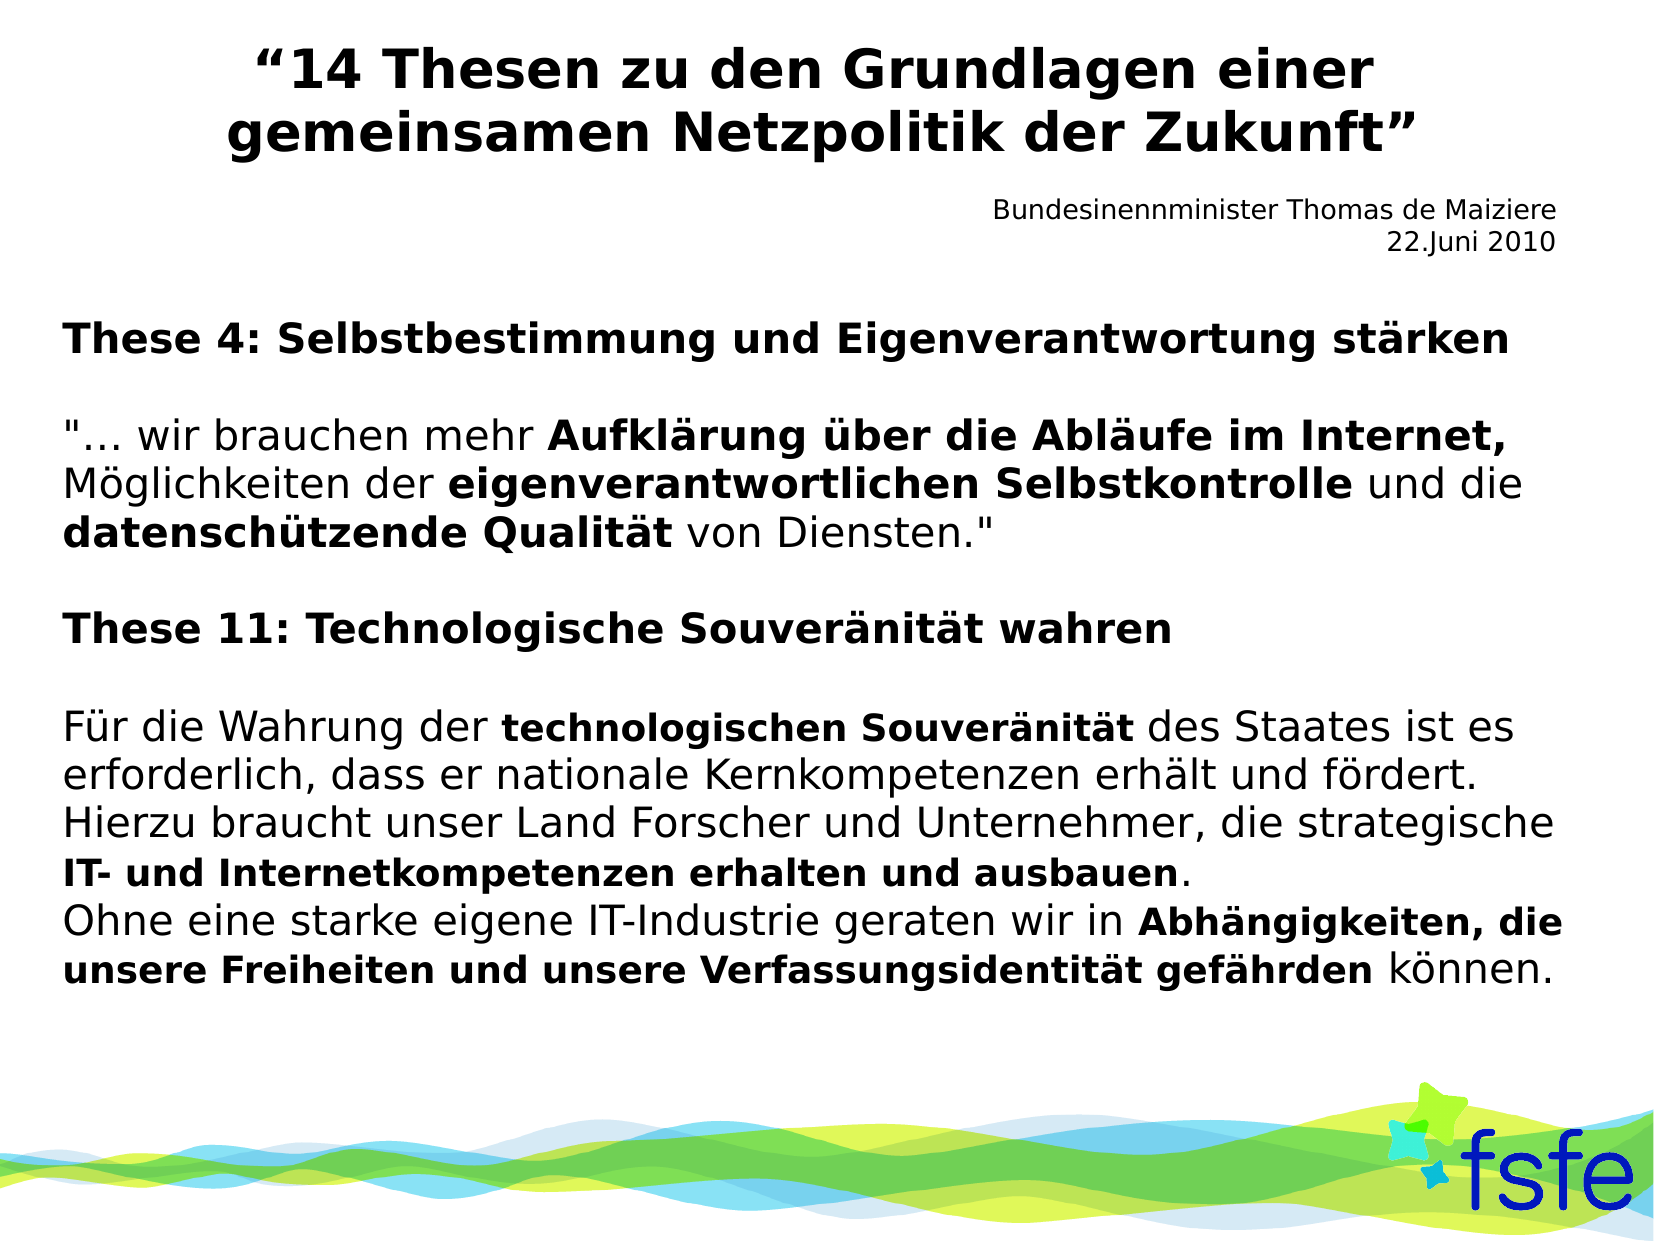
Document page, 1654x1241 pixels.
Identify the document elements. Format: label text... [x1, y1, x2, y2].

text_box These 4: Selbstbestimmung und Eigenverantwortung stärken "… wir brauchen mehr Aufklärung über die Abläufe im Internet, Möglichkeiten der eigenverantwortlichen Selbstkontrolle und die datenschützende Qualität von Diensten." These 11: Technologische Souveränität wahren Für die Wahrung der technologischen Souveränität des Staates ist es erforderlich, dass er nationale Kernkompetenzen erhält und fördert. Hierzu braucht unser Land Forscher und Unternehmer, die strategische IT- und Internetkompetenzen erhalten und ausbauen. Ohne eine starke eigene IT-Industrie geraten wir in Abhängigkeiten, die unsere Freiheiten und unsere Verfassungsidentität gefährden können. [62, 305, 1595, 1034]
picture [0, 1081, 1654, 1241]
subtitle “14 Thesen zu den Grundlagen einer gemeinsamen Netzpolitik der Zukunft” Bundesinennminister Thomas de Maiziere 22.Juni 2010 [82, 29, 1565, 266]
